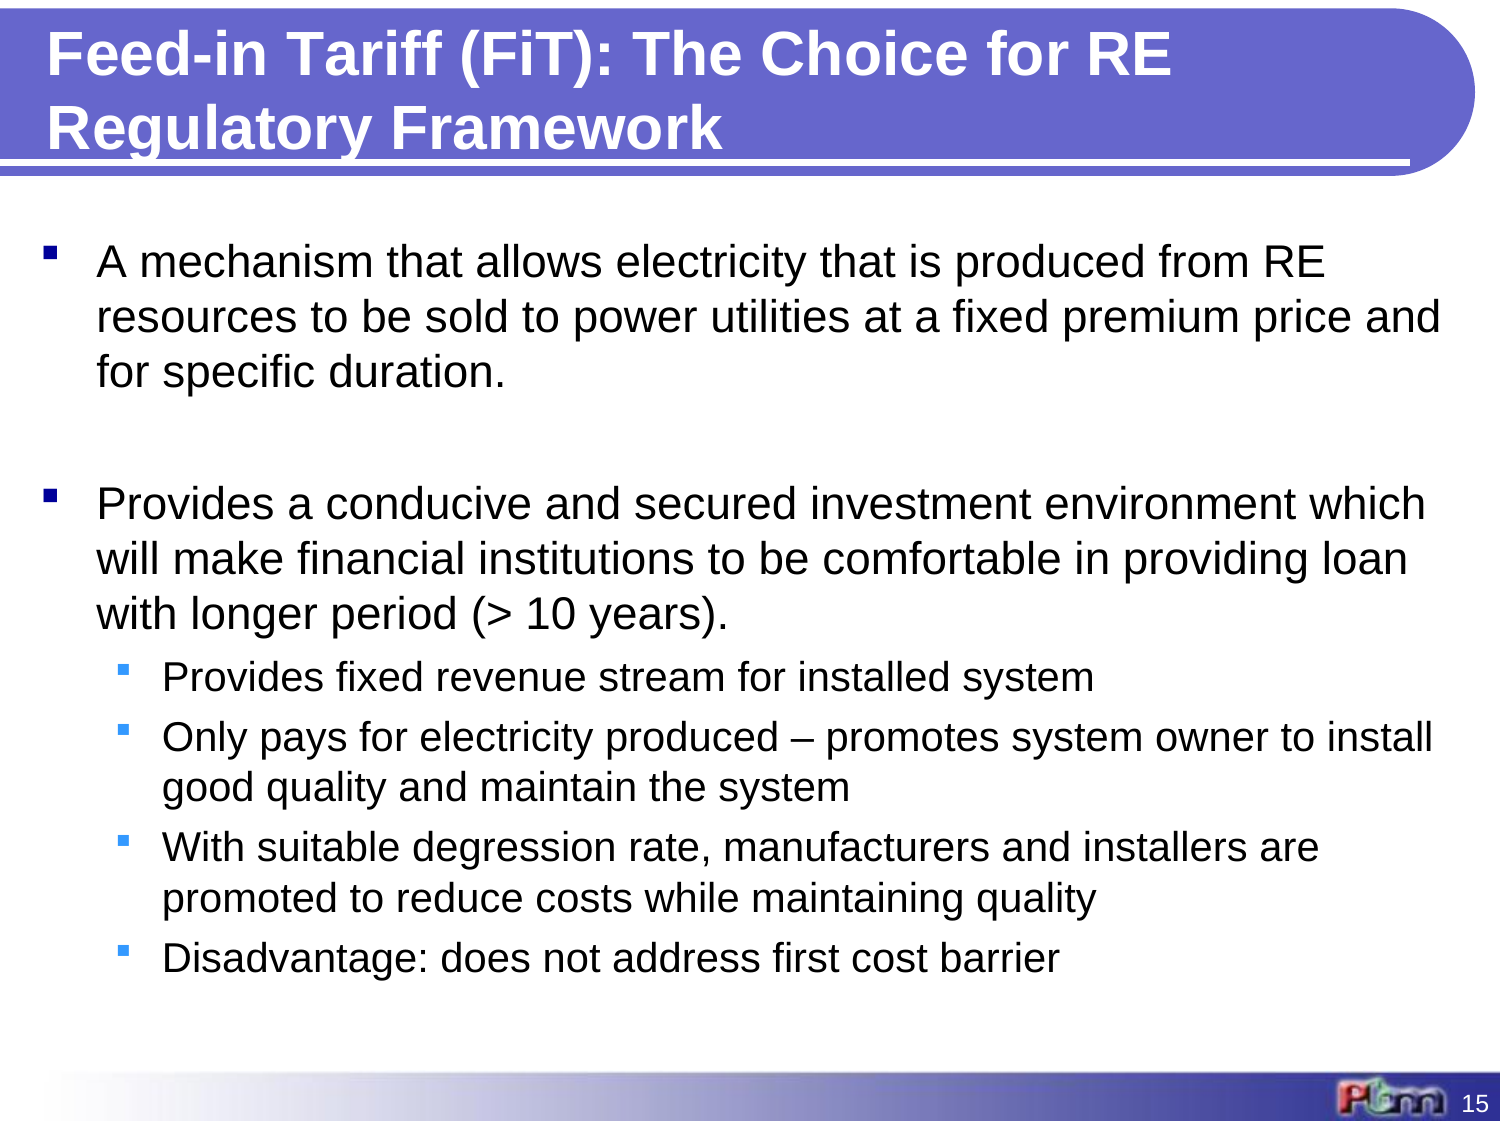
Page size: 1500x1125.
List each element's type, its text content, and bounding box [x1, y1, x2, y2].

list A mechanism that allows electricity that is produced from RE resources to be sold to power utilities at a fixed premium price and for specific duration. Provides a conducive and secured investment environment which will make financial institutions to be comfortable in providing loan with longer period (> 10 years). Provides fixed revenue stream for installed system Only pays for electricity produced – promotes system owner to install good quality and maintain the system With suitable degression rate, manufacturers and installers are promoted to reduce costs while maintaining quality Disadvantage: does not address first cost barrier [24, 223, 1476, 1068]
text_box <編號> [1154, 1050, 1500, 1125]
title Feed-in Tariff (FiT): The Choice for RE Regulatory Framework [31, 12, 1417, 163]
picture [0, 1070, 1154, 1121]
